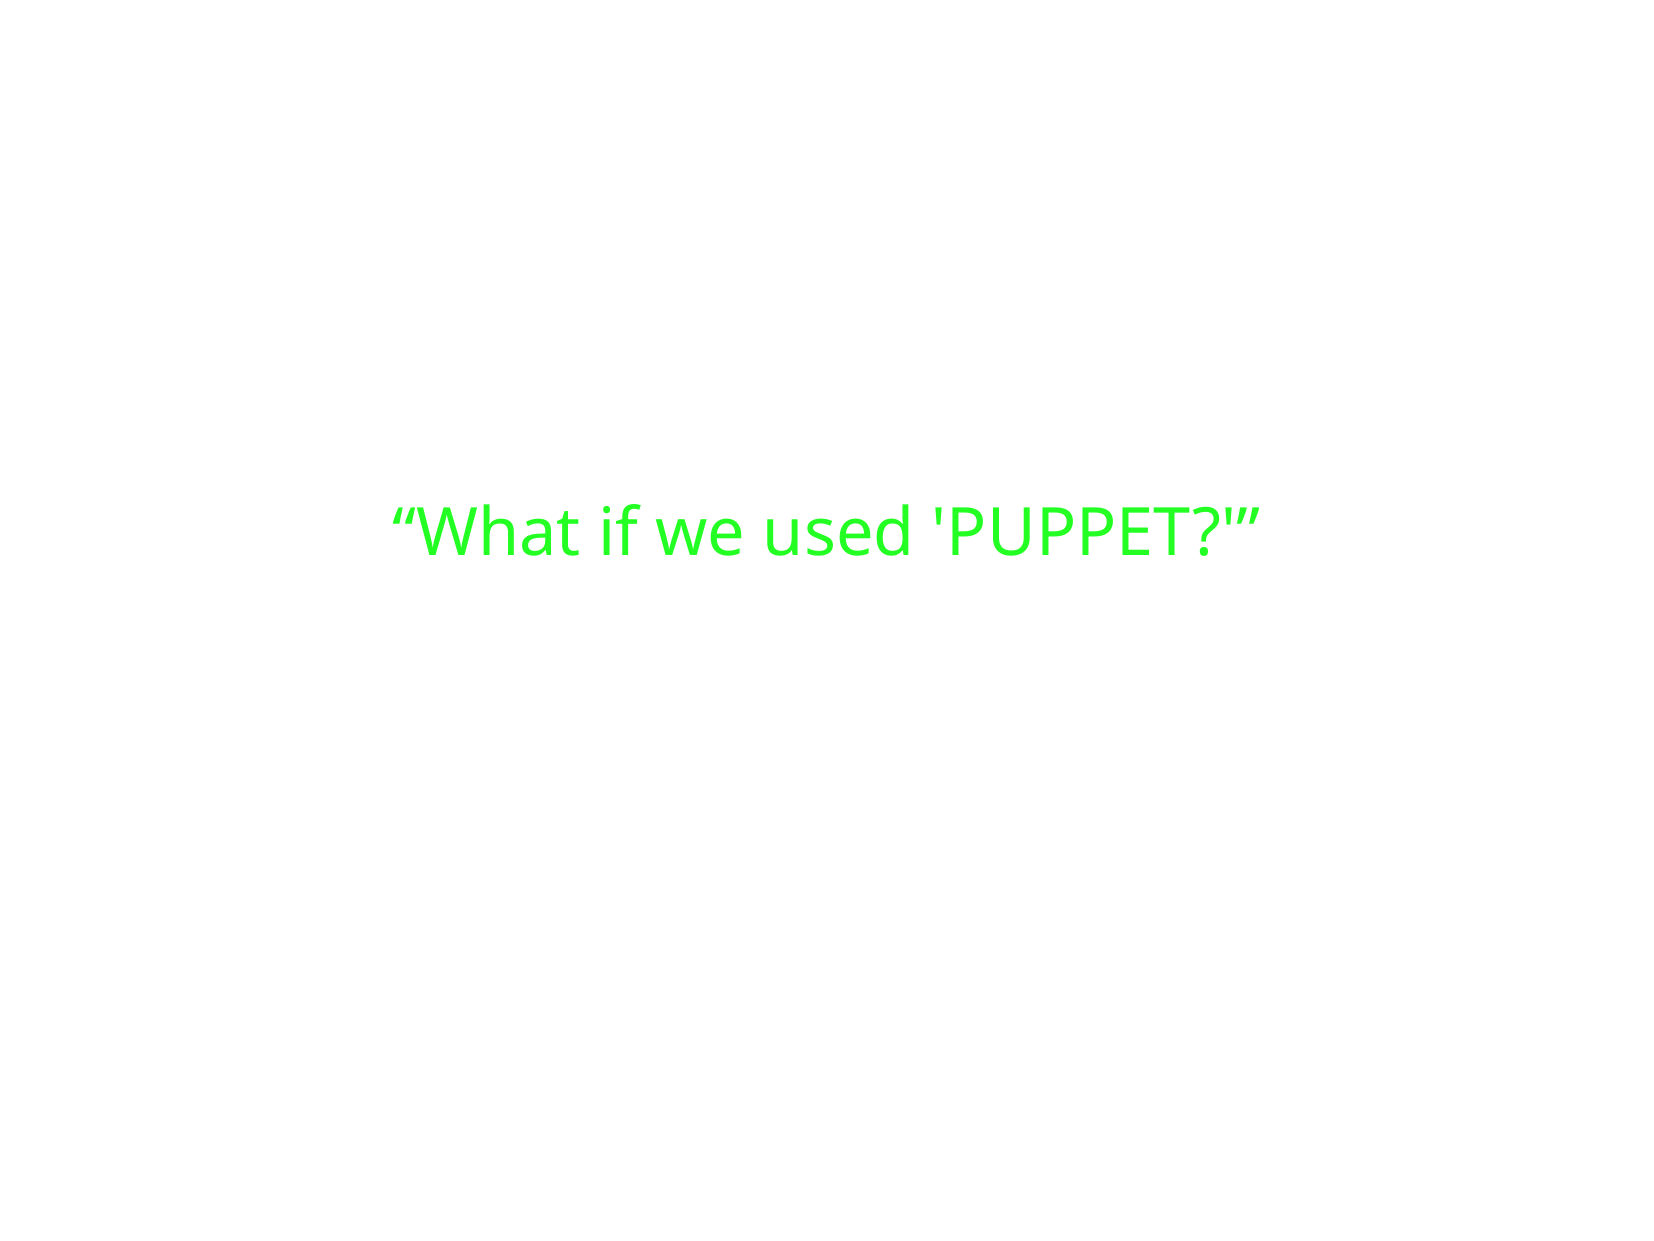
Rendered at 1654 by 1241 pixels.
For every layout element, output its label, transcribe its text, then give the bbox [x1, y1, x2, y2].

subtitle “What if we used 'PUPPET?'” [82, 49, 1571, 1010]
